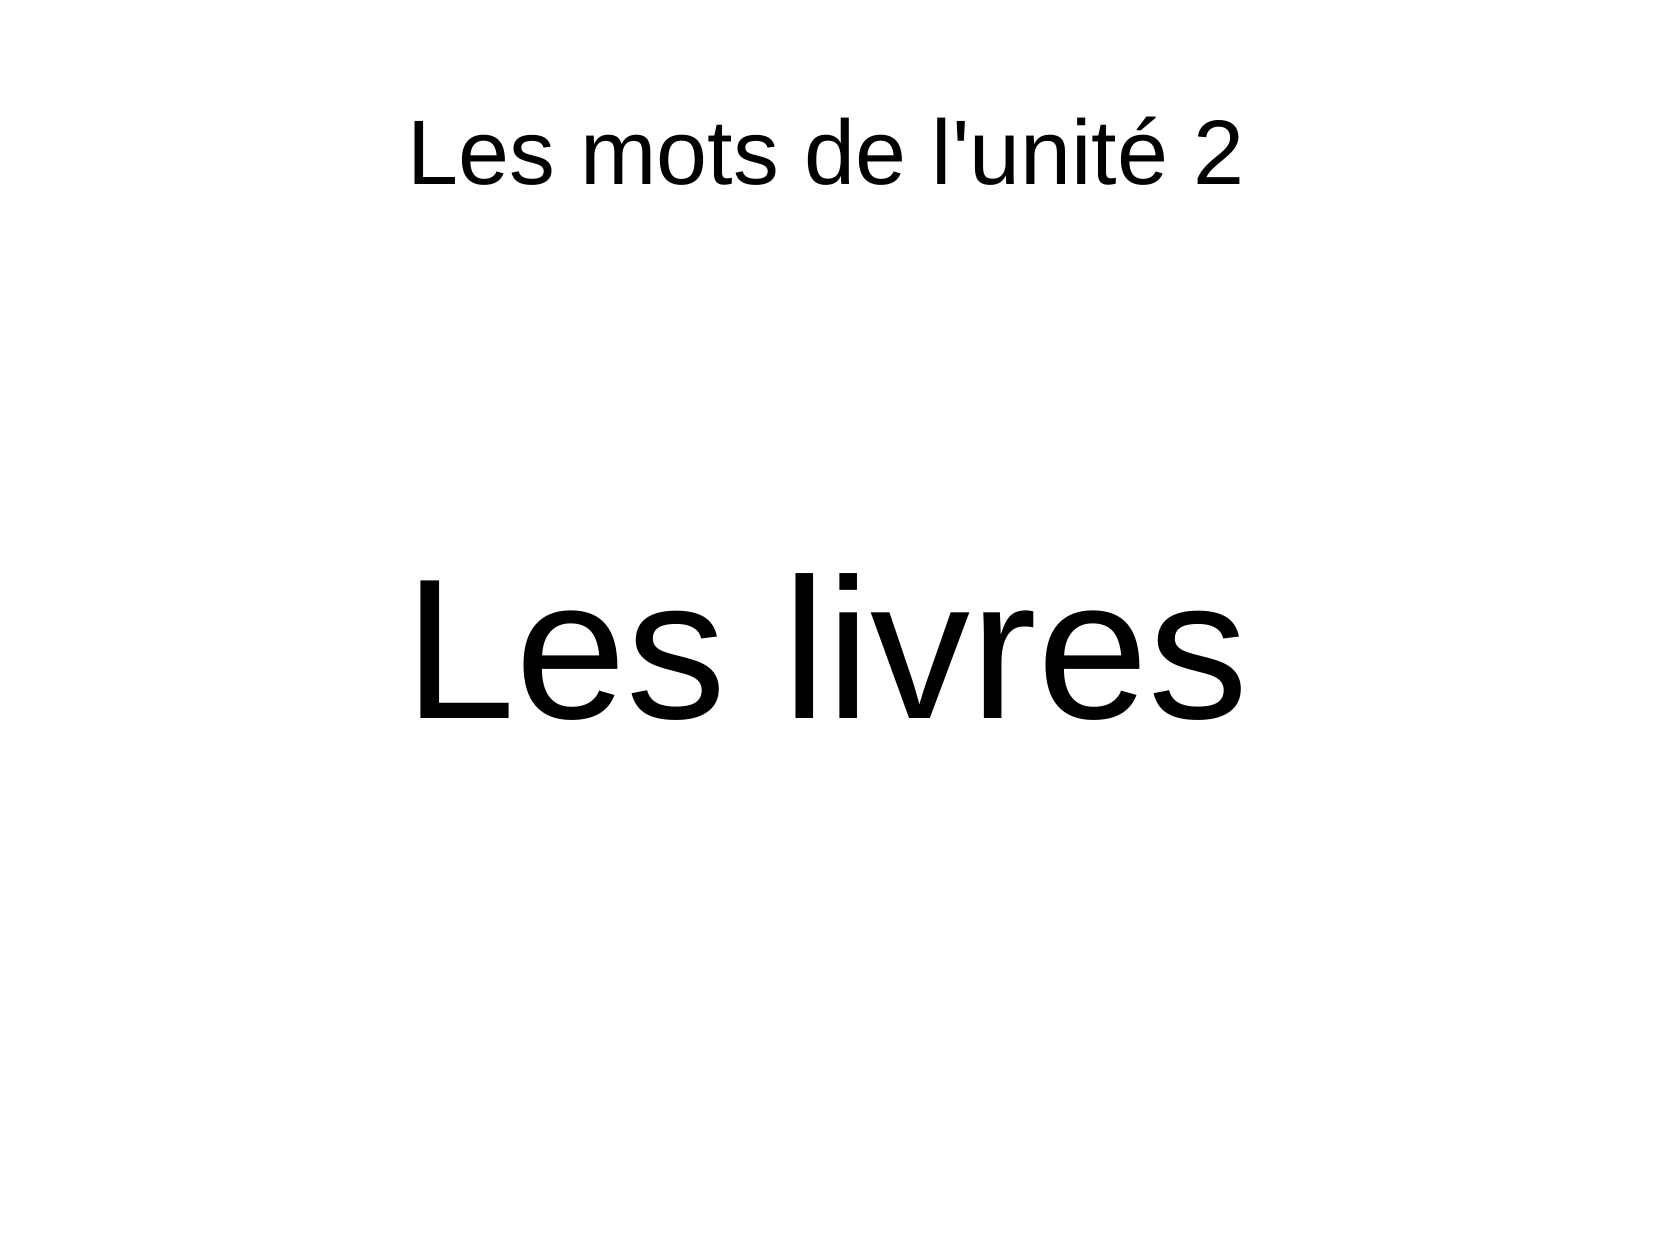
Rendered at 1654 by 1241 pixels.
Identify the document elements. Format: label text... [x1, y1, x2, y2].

title Les mots de l'unité 2 [82, 49, 1571, 257]
subtitle Les livres [82, 290, 1571, 1010]
